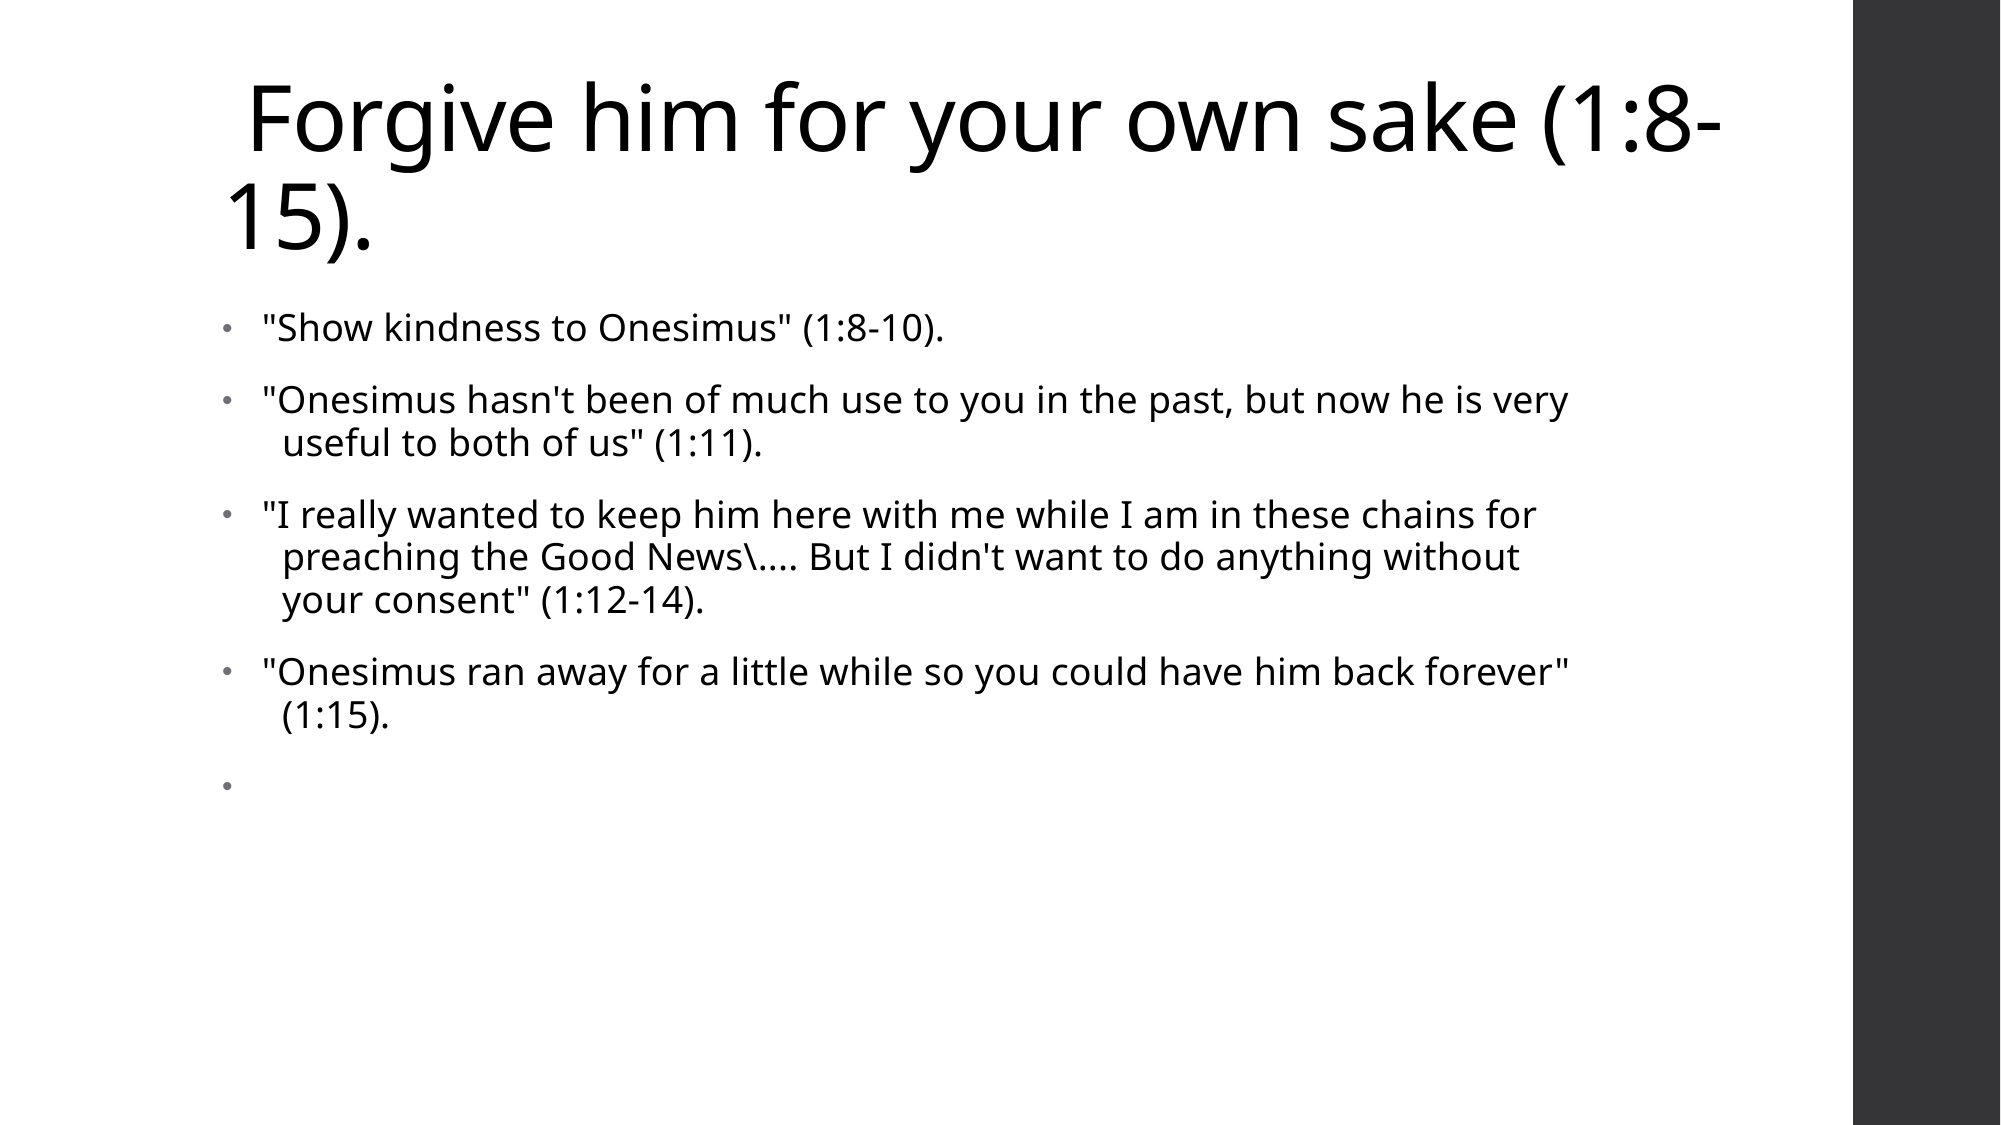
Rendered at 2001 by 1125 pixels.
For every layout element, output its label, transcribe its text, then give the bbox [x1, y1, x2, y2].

title Forgive him for your own sake (1:8-15). [206, 60, 1797, 278]
list "Show kindness to Onesimus" (1:8-10). "Onesimus hasn't been of much use to you in the past, but now he is very useful to both of us" (1:11). "I really wanted to keep him here with me while I am in these chains for preaching the Good News\.... But I didn't want to do anything without your consent" (1:12-14). "Onesimus ran away for a little while so you could have him back forever" (1:15). [206, 299, 1617, 1014]
